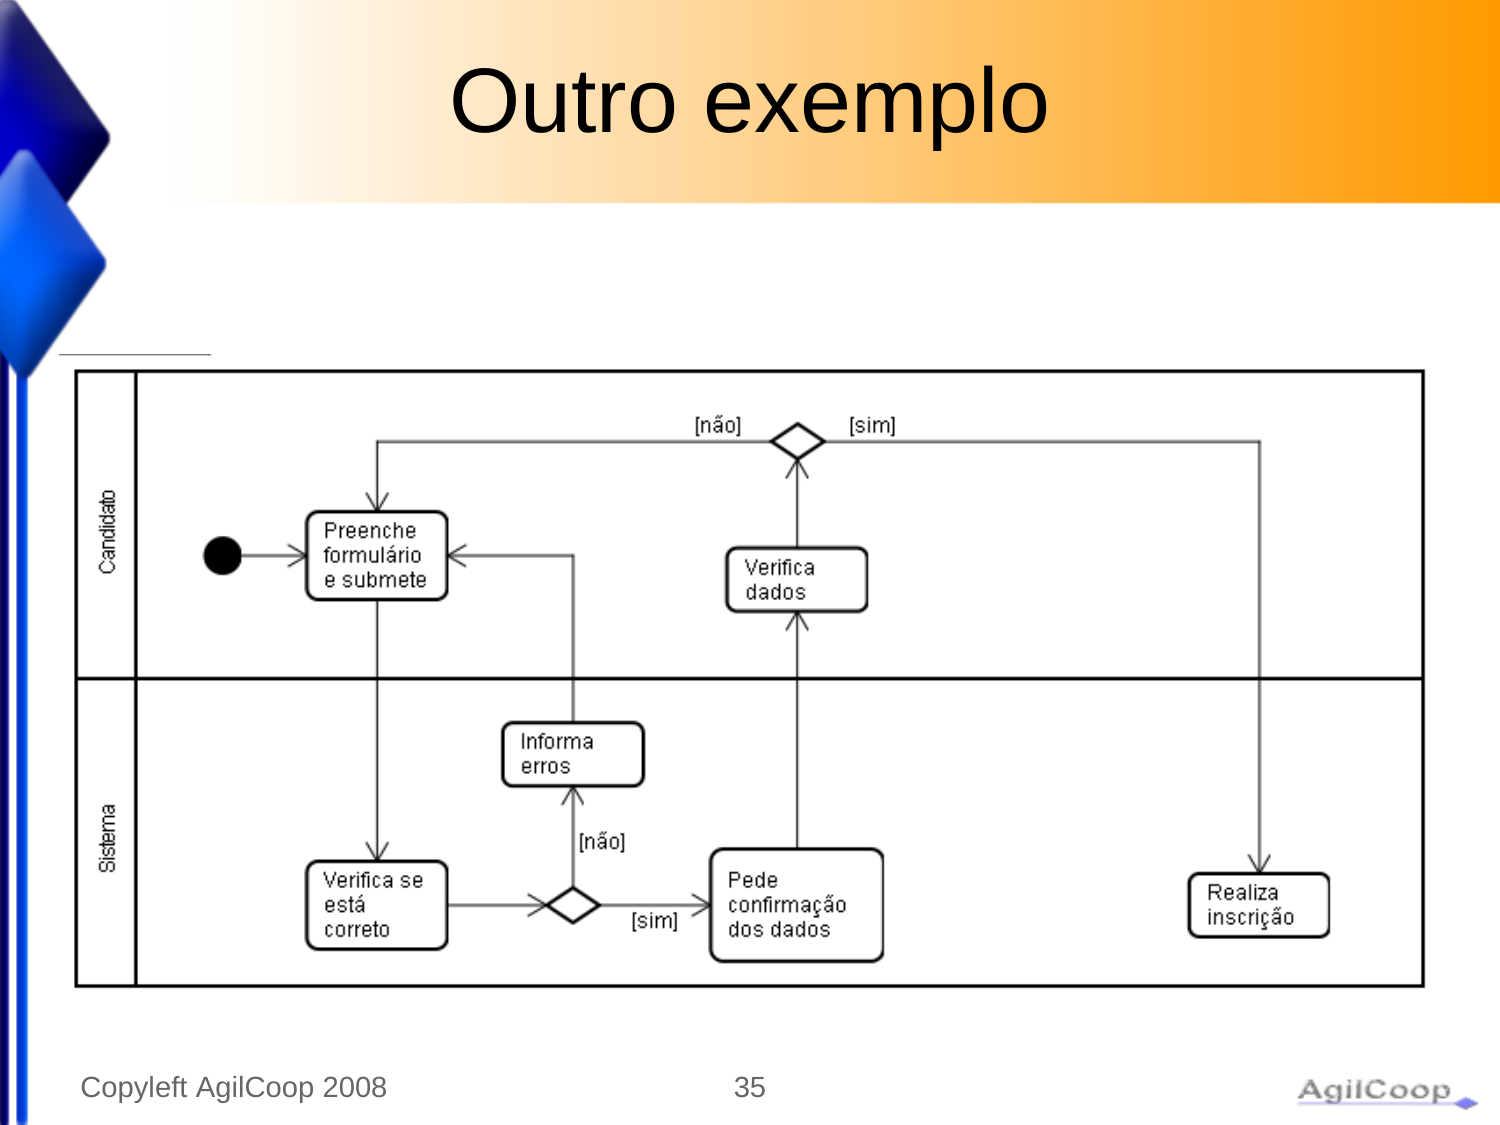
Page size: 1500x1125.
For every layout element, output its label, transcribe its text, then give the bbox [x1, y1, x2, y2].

title Outro exemplo [75, 7, 1425, 196]
picture [0, 0, 1500, 1125]
